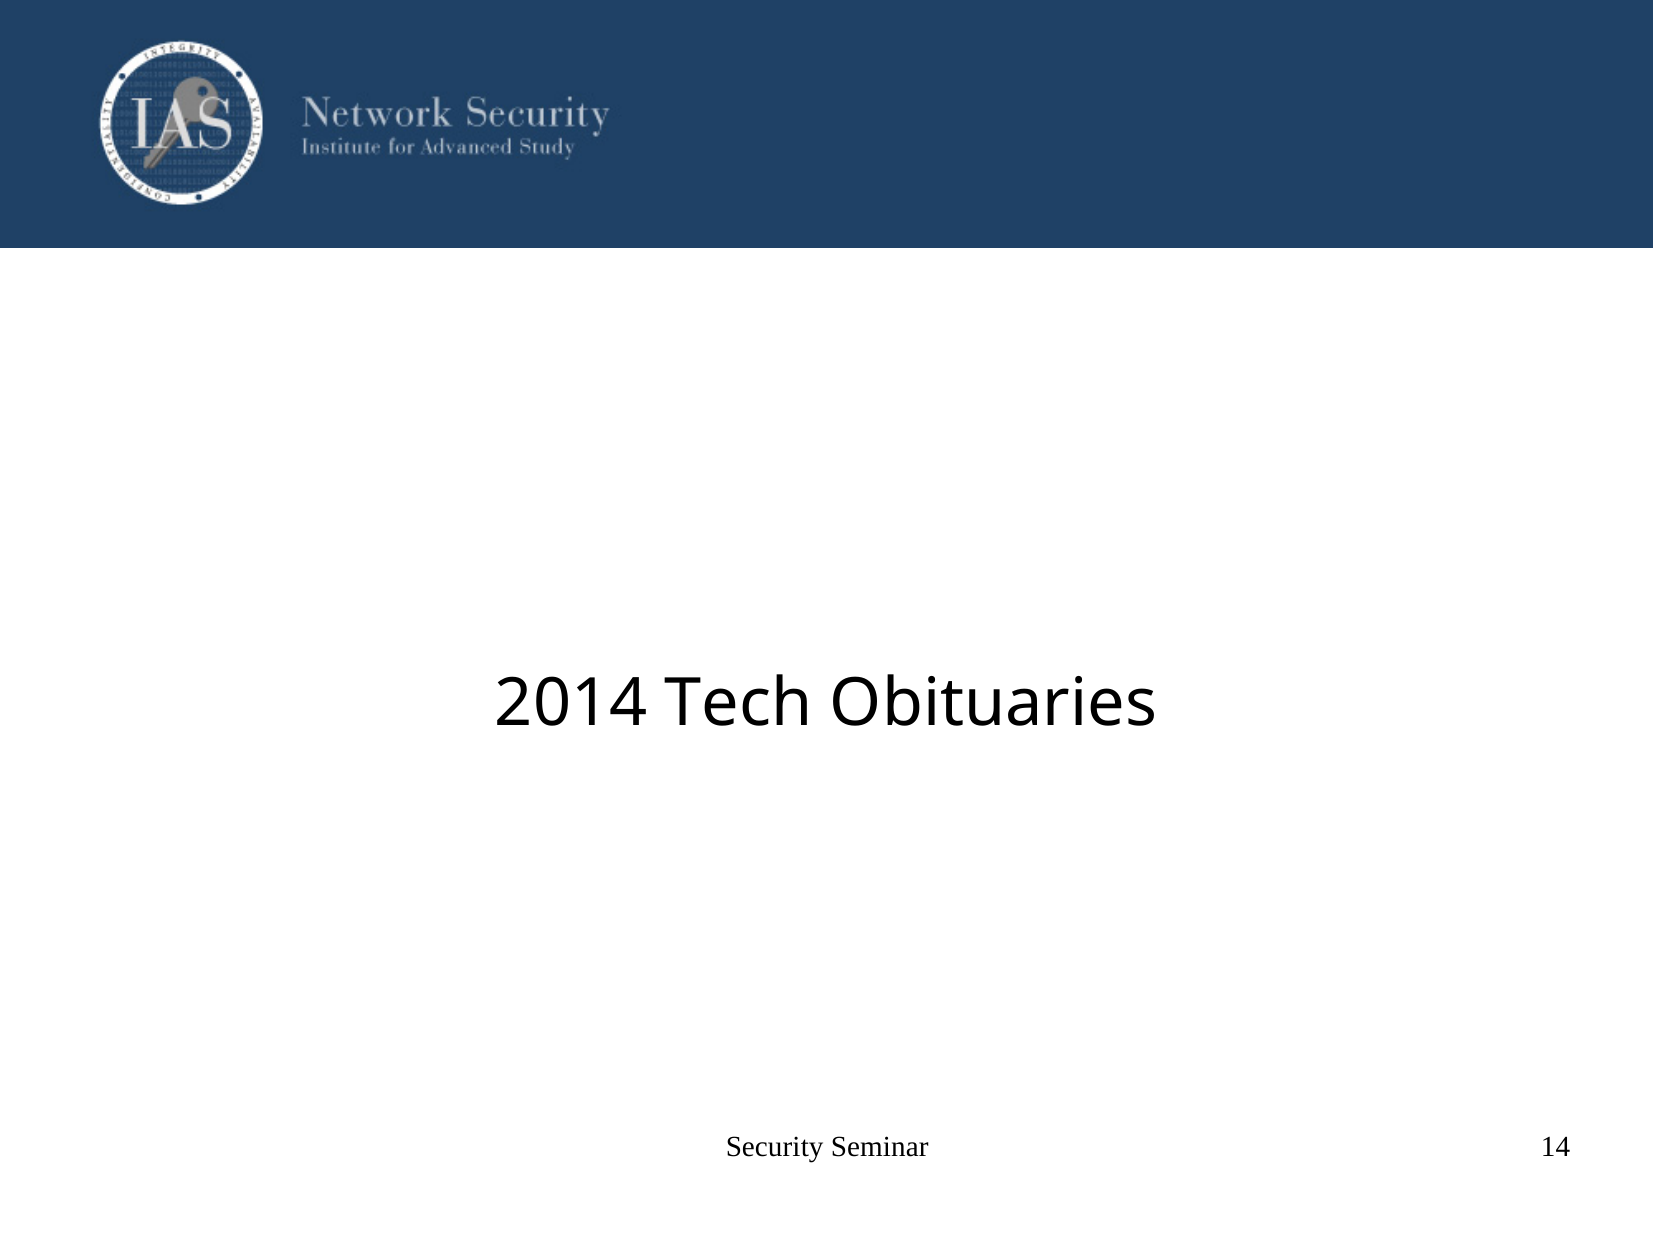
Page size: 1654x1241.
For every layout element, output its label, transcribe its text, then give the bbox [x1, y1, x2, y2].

subtitle 2014 Tech Obituaries [82, 297, 1571, 1102]
picture [0, 0, 1653, 248]
